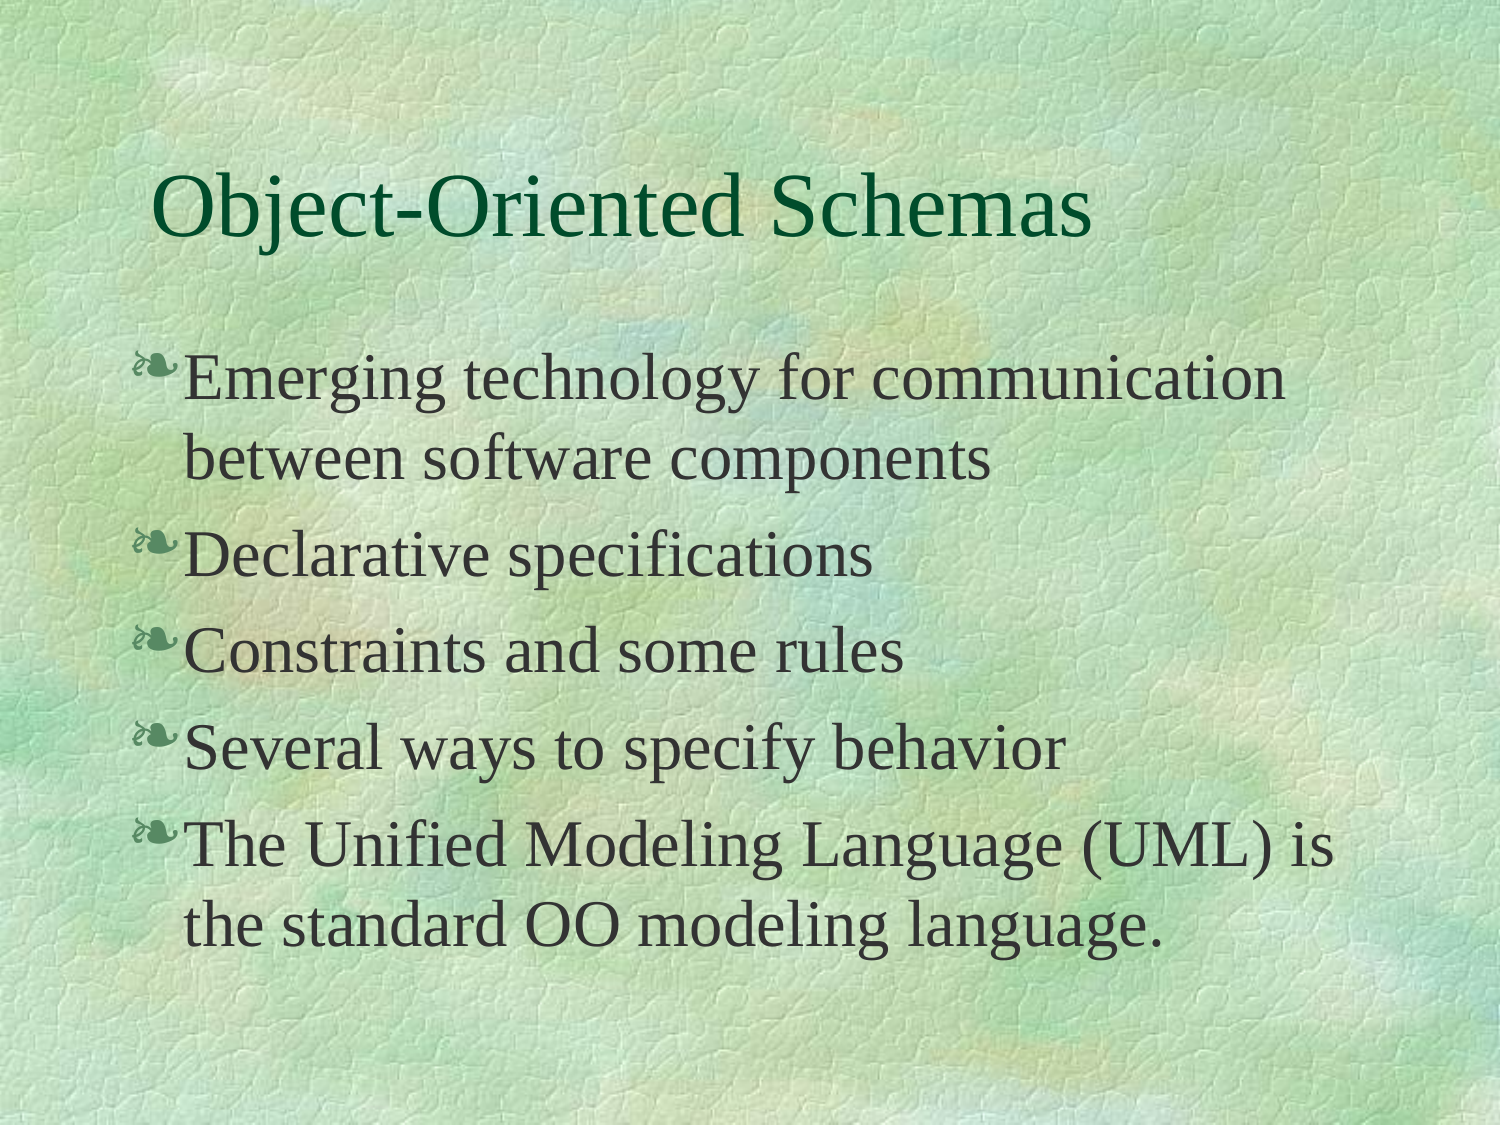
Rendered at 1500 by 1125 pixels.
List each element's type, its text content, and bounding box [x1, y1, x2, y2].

title Object-Oriented Schemas [112, 74, 1388, 263]
list Emerging technology for communication between software components Declarative specifications Constraints and some rules Several ways to specify behavior The Unified Modeling Language (UML) is the standard OO modeling language. [112, 324, 1388, 1000]
picture [0, 0, 1500, 1125]
